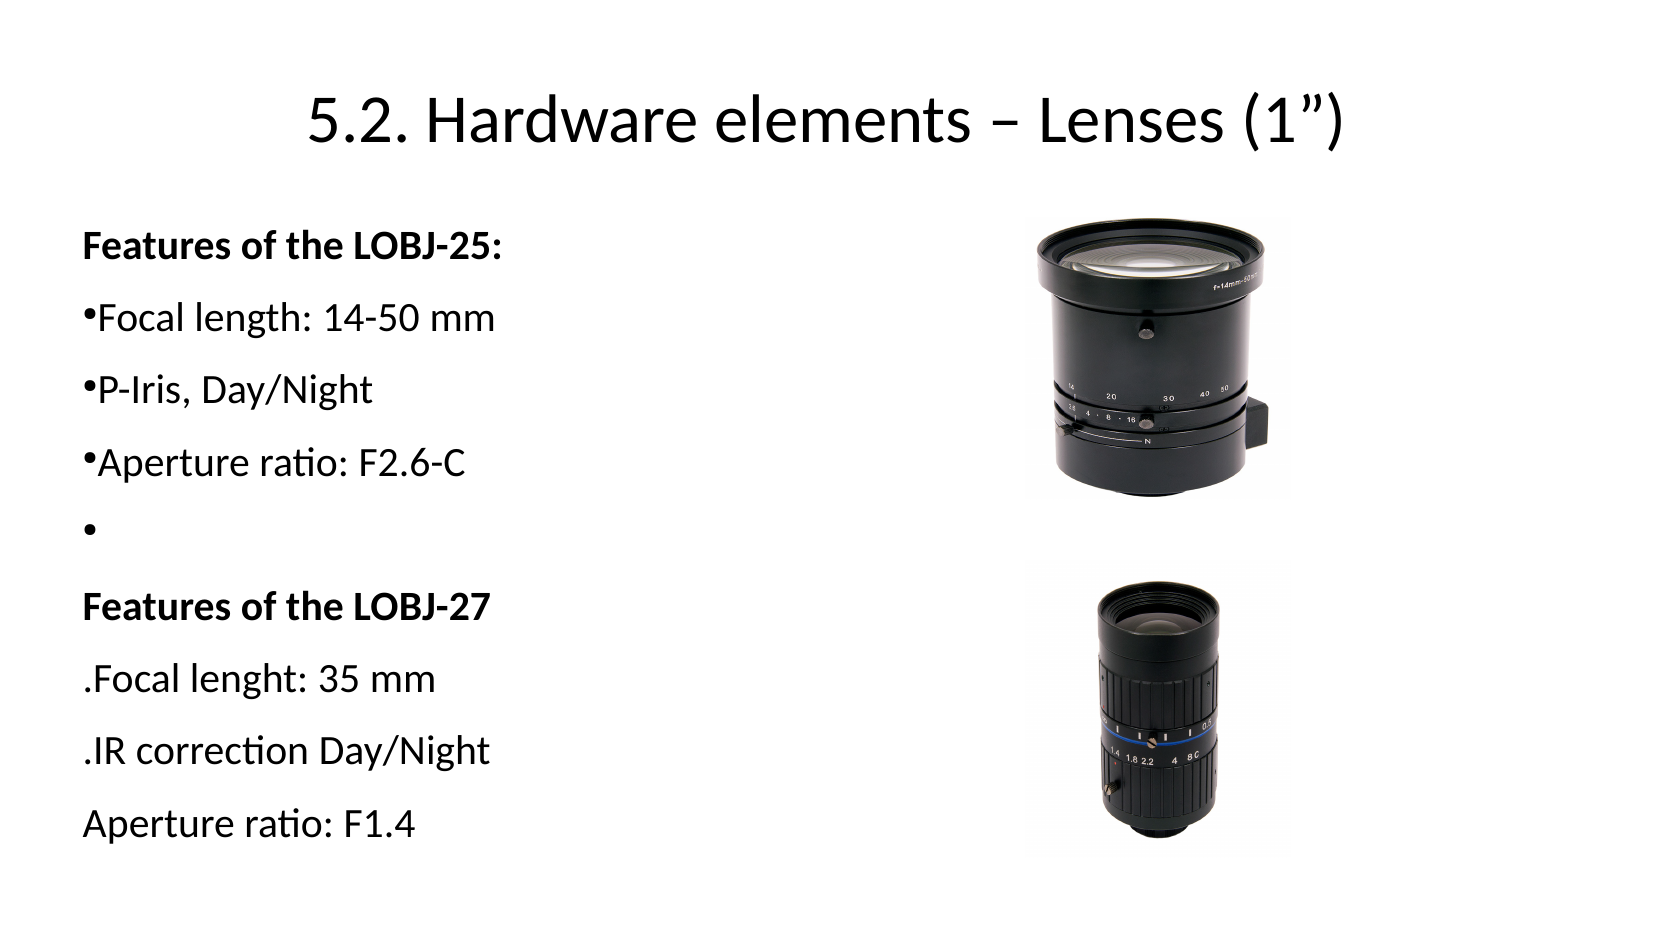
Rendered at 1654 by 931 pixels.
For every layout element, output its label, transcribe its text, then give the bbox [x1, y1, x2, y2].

subtitle Features of the LOBJ-25: Focal length: 14-50 mm P-Iris, Day/Night Aperture ratio: F2.6-C Features of the LOBJ-27 .Focal lenght: 35 mm .IR correction Day/Night Aperture ratio: F1.4 [82, 217, 1571, 844]
picture [1025, 560, 1291, 858]
title 5.2. Hardware elements – Lenses (1”) [82, 73, 1571, 157]
picture [1025, 217, 1291, 500]
